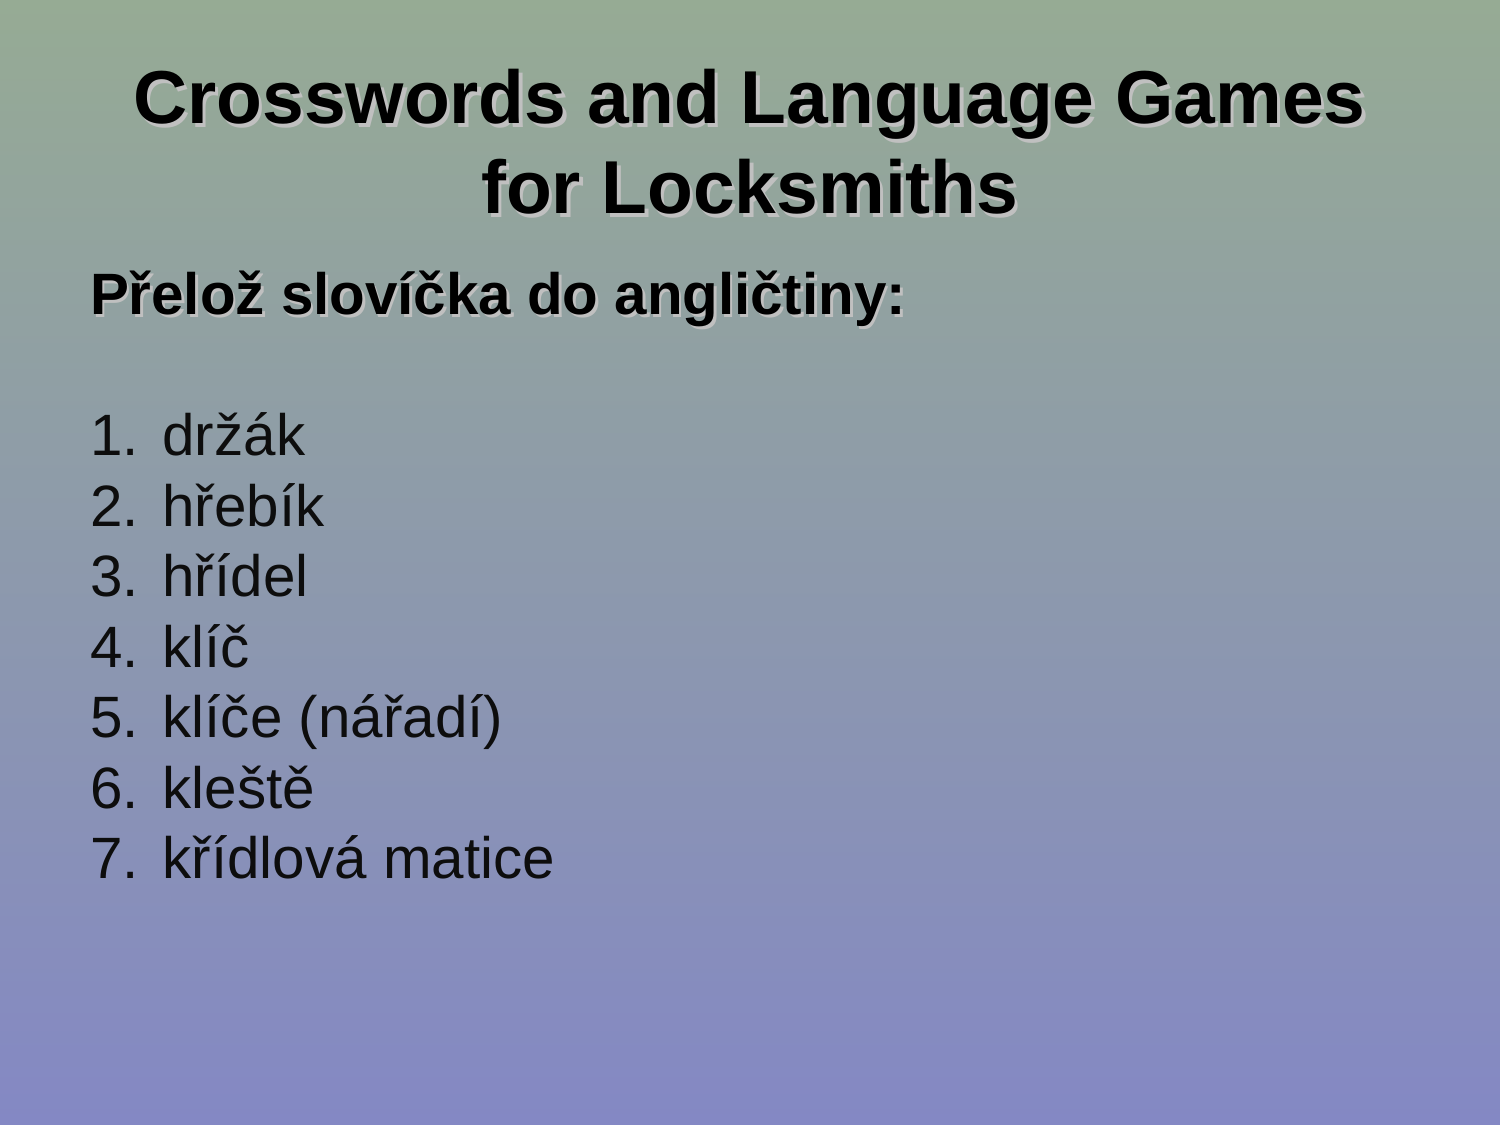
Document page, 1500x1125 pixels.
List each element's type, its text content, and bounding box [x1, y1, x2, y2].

list Přelož slovíčka do angličtiny: držák hřebík hřídel klíč klíče (nářadí) kleště křídlová matice [75, 262, 1426, 1048]
title Crosswords and Language Games for Locksmiths [75, 41, 1426, 237]
